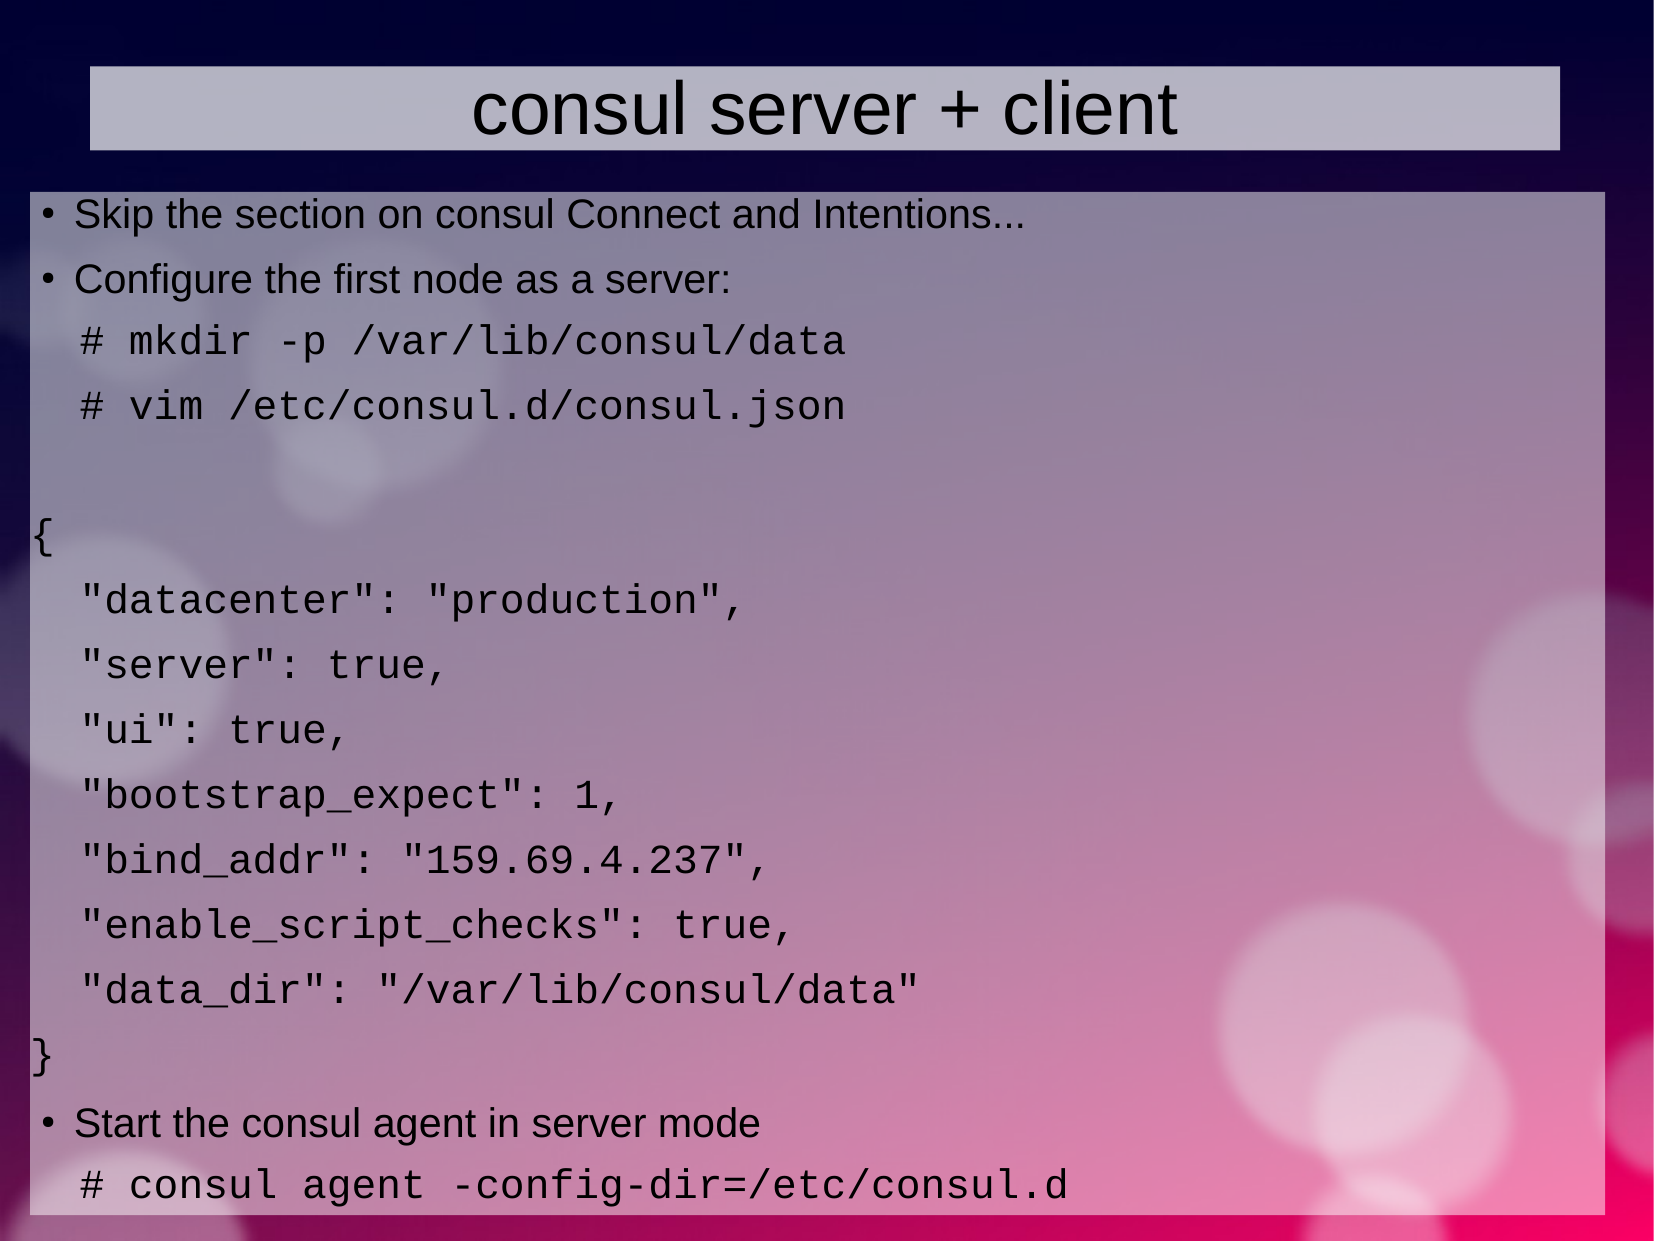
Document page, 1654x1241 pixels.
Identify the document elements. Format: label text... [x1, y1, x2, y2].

picture [0, 0, 1654, 1241]
list Skip the section on consul Connect and Intentions... Configure the first node as a server: # mkdir -p /var/lib/consul/data # vim /etc/consul.d/consul.json { "datacenter": "production", "server": true, "ui": true, "bootstrap_expect": 1, "bind_addr": "159.69.4.237", "enable_script_checks": true, "data_dir": "/var/lib/consul/data" } Start the consul agent in server mode # consul agent -config-dir=/etc/consul.d [30, 191, 1606, 1216]
text_box consul server + client [90, 66, 1561, 151]
